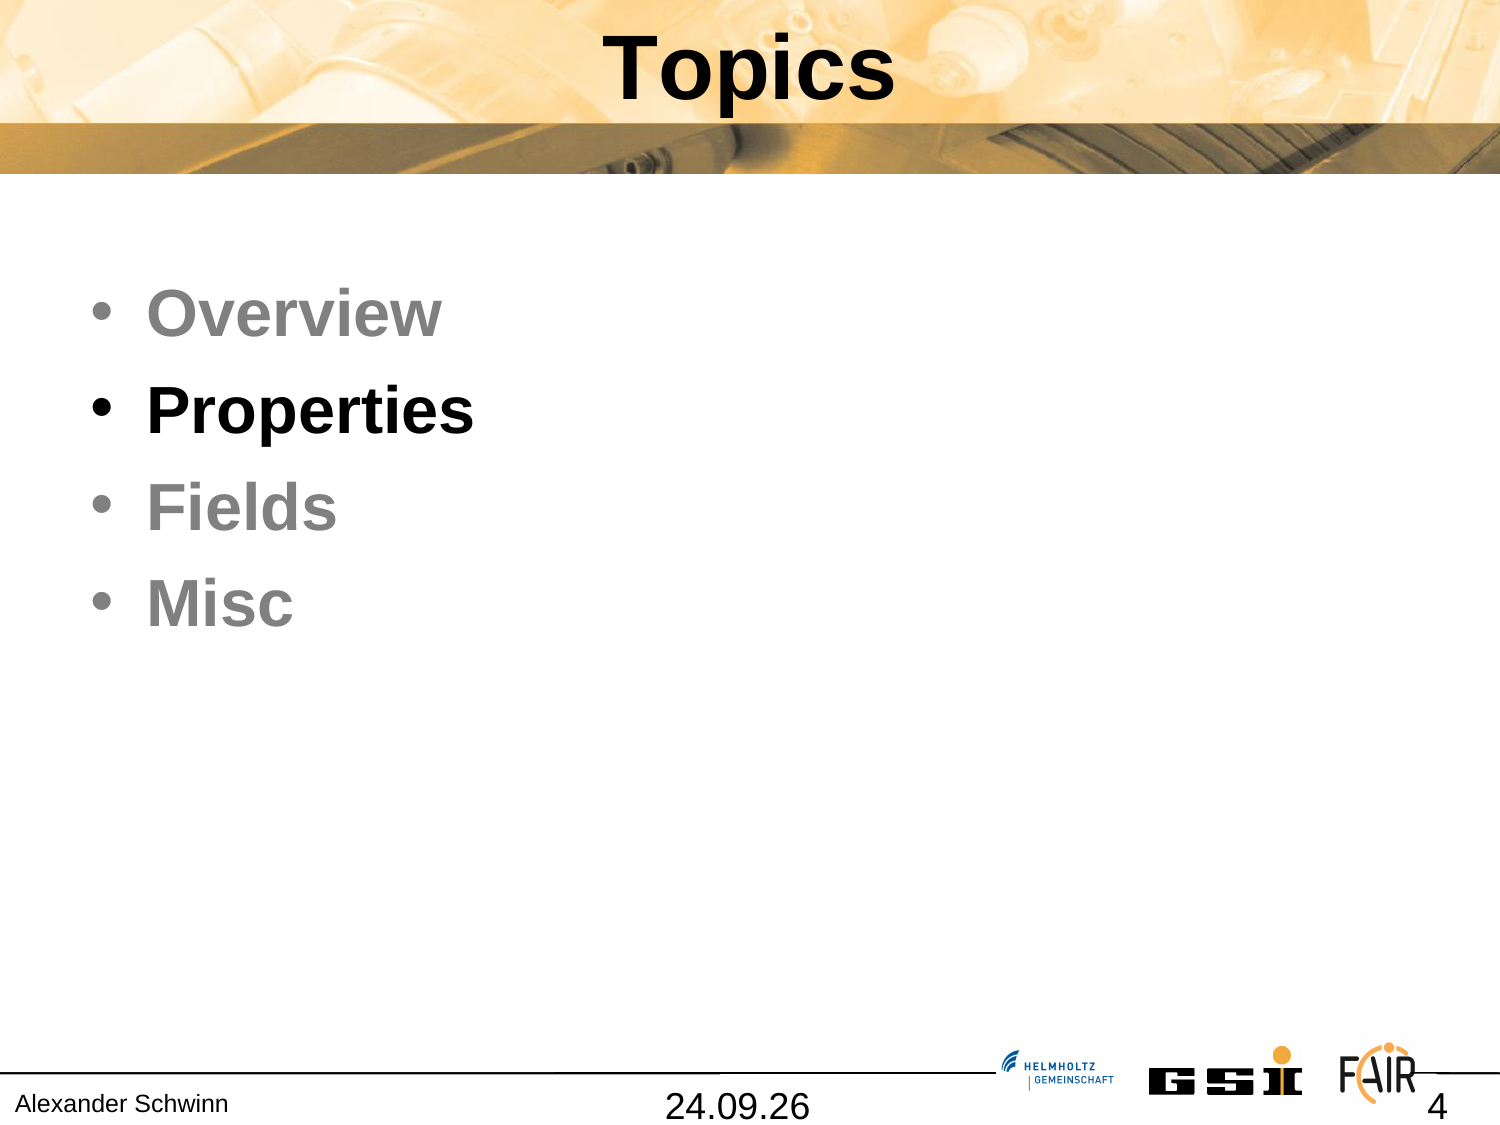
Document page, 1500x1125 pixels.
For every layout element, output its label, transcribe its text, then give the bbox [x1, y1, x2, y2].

picture [1149, 1046, 1302, 1095]
title Topics [0, 0, 1500, 126]
picture [996, 1046, 1121, 1095]
picture [1328, 1034, 1439, 1106]
list Overview Properties Fields Misc [75, 262, 1426, 1006]
picture [0, 126, 1500, 175]
